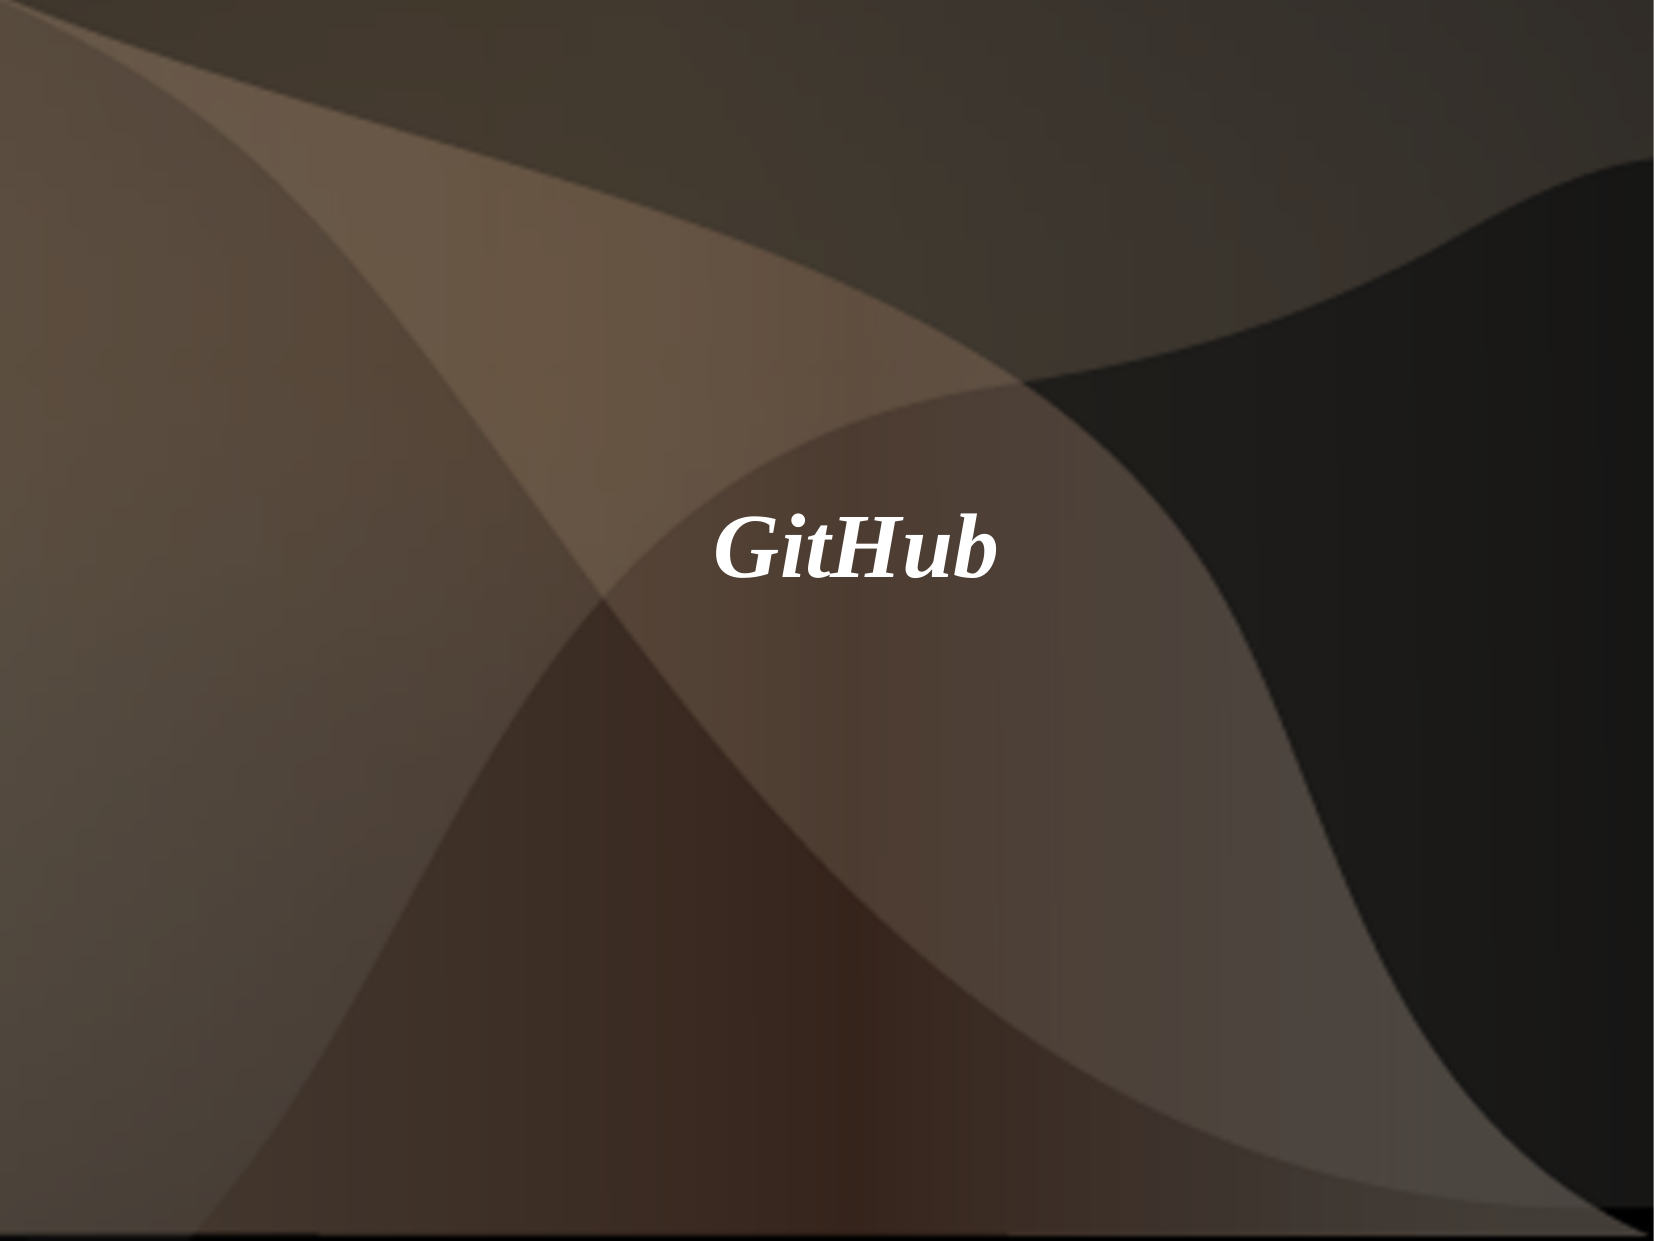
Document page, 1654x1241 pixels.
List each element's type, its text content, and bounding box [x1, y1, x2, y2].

title GitHub [112, 450, 1601, 643]
picture [0, 0, 1654, 1241]
